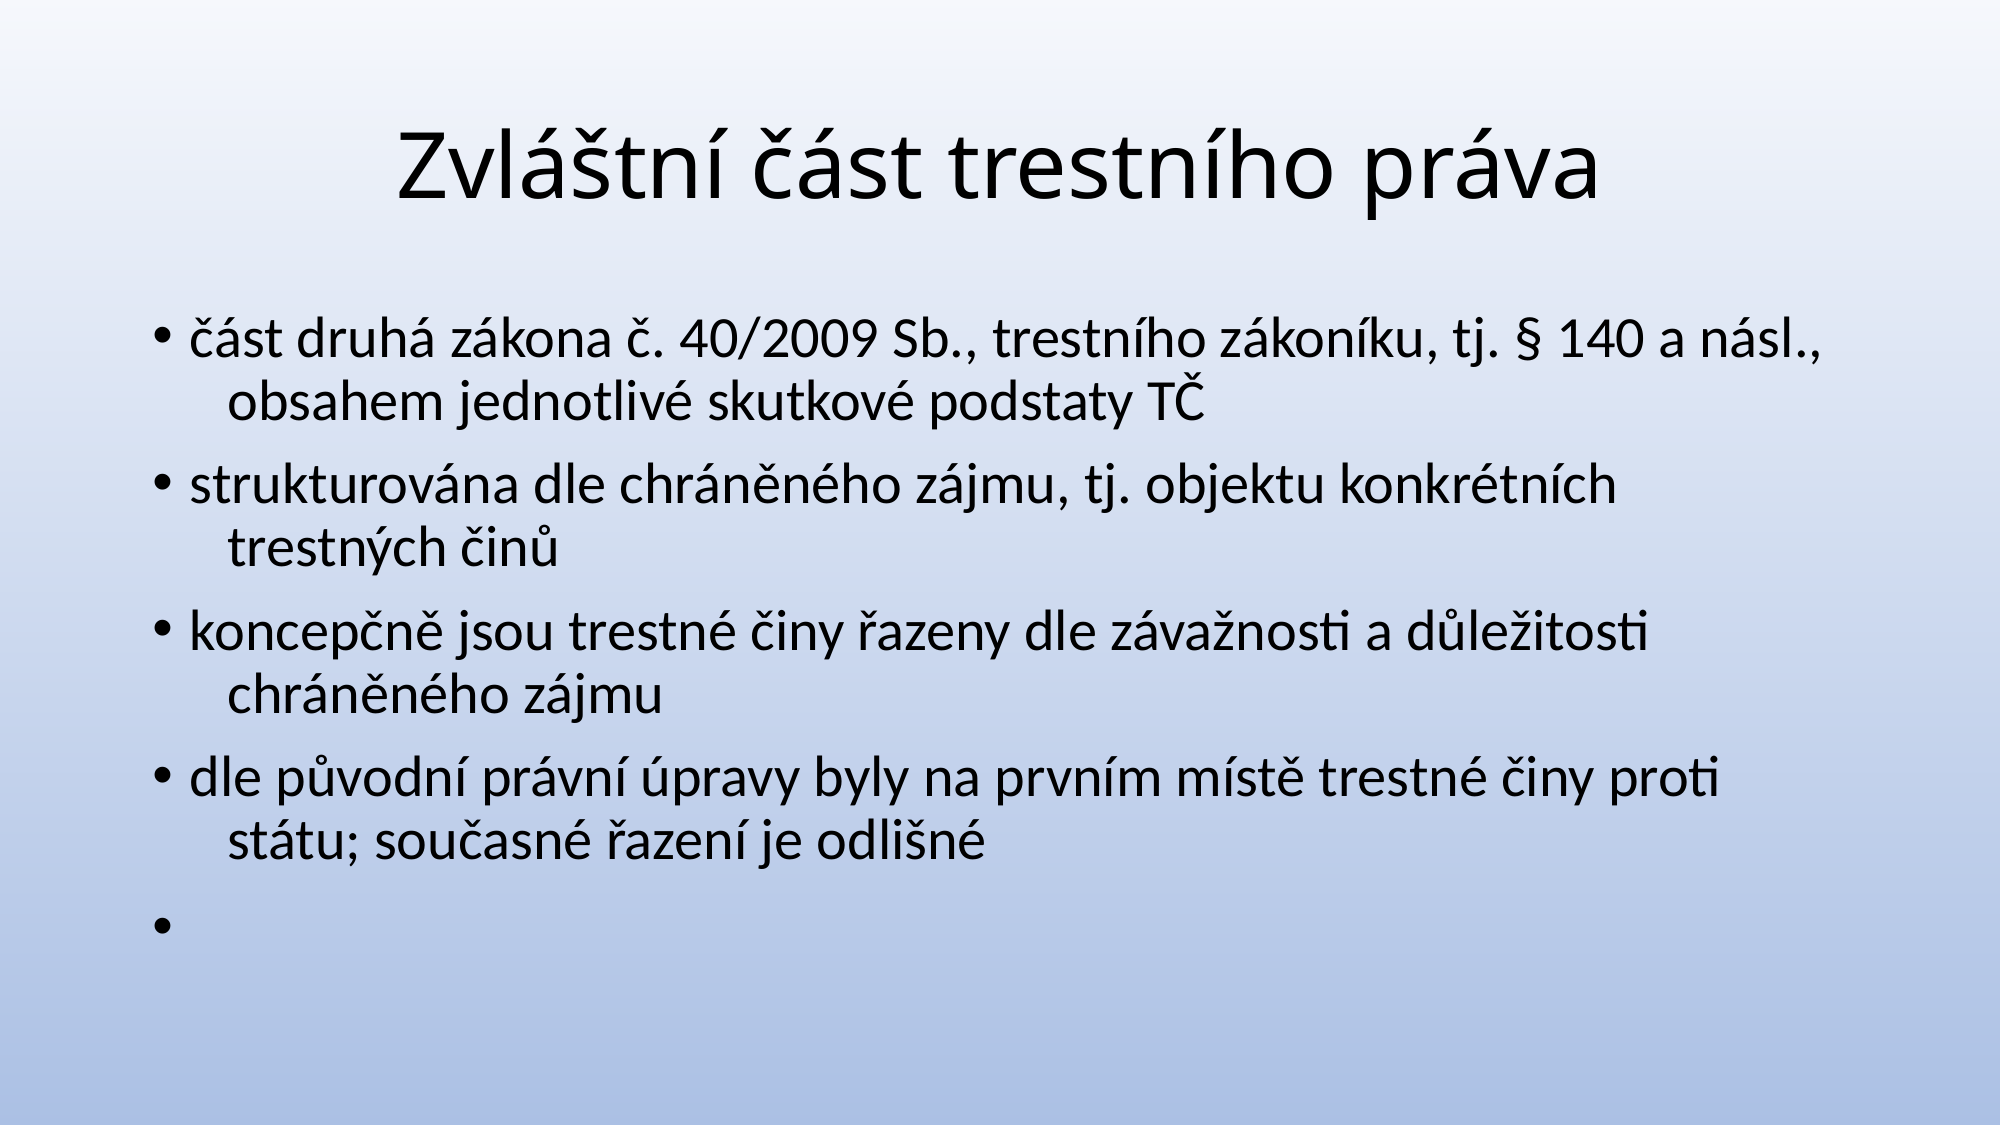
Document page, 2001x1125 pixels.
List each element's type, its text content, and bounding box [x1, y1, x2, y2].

list část druhá zákona č. 40/2009 Sb., trestního zákoníku, tj. § 140 a násl., obsahem jednotlivé skutkové podstaty TČ strukturována dle chráněného zájmu, tj. objektu konkrétních trestných činů koncepčně jsou trestné činy řazeny dle závažnosti a důležitosti chráněného zájmu dle původní právní úpravy byly na prvním místě trestné činy proti státu; současné řazení je odlišné [137, 299, 1863, 1014]
title Zvláštní část trestního práva [137, 59, 1863, 278]
